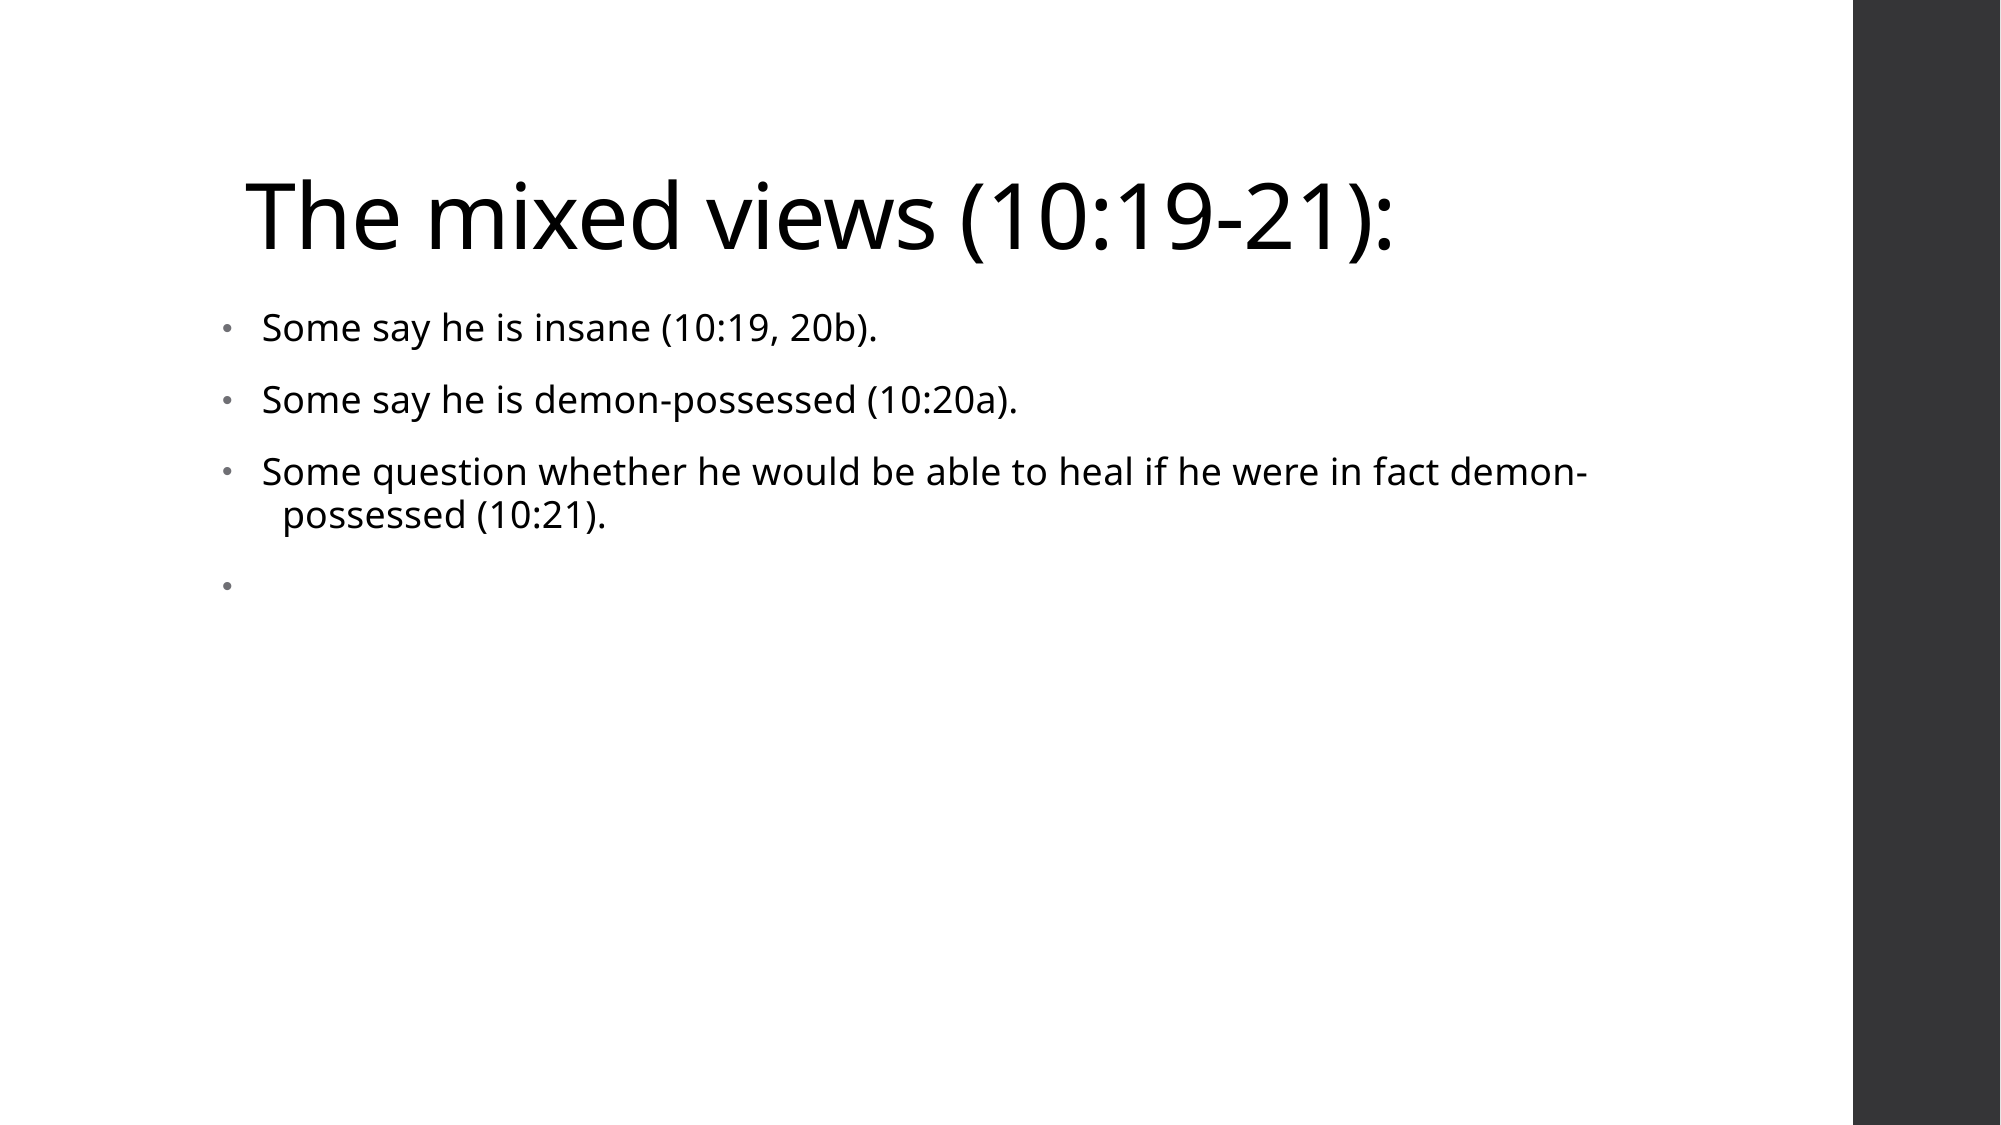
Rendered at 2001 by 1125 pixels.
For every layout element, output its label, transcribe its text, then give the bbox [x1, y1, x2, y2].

list Some say he is insane (10:19, 20b). Some say he is demon-possessed (10:20a). Some question whether he would be able to heal if he were in fact demon-possessed (10:21). [206, 299, 1617, 1014]
title The mixed views (10:19-21): [206, 60, 1797, 278]
